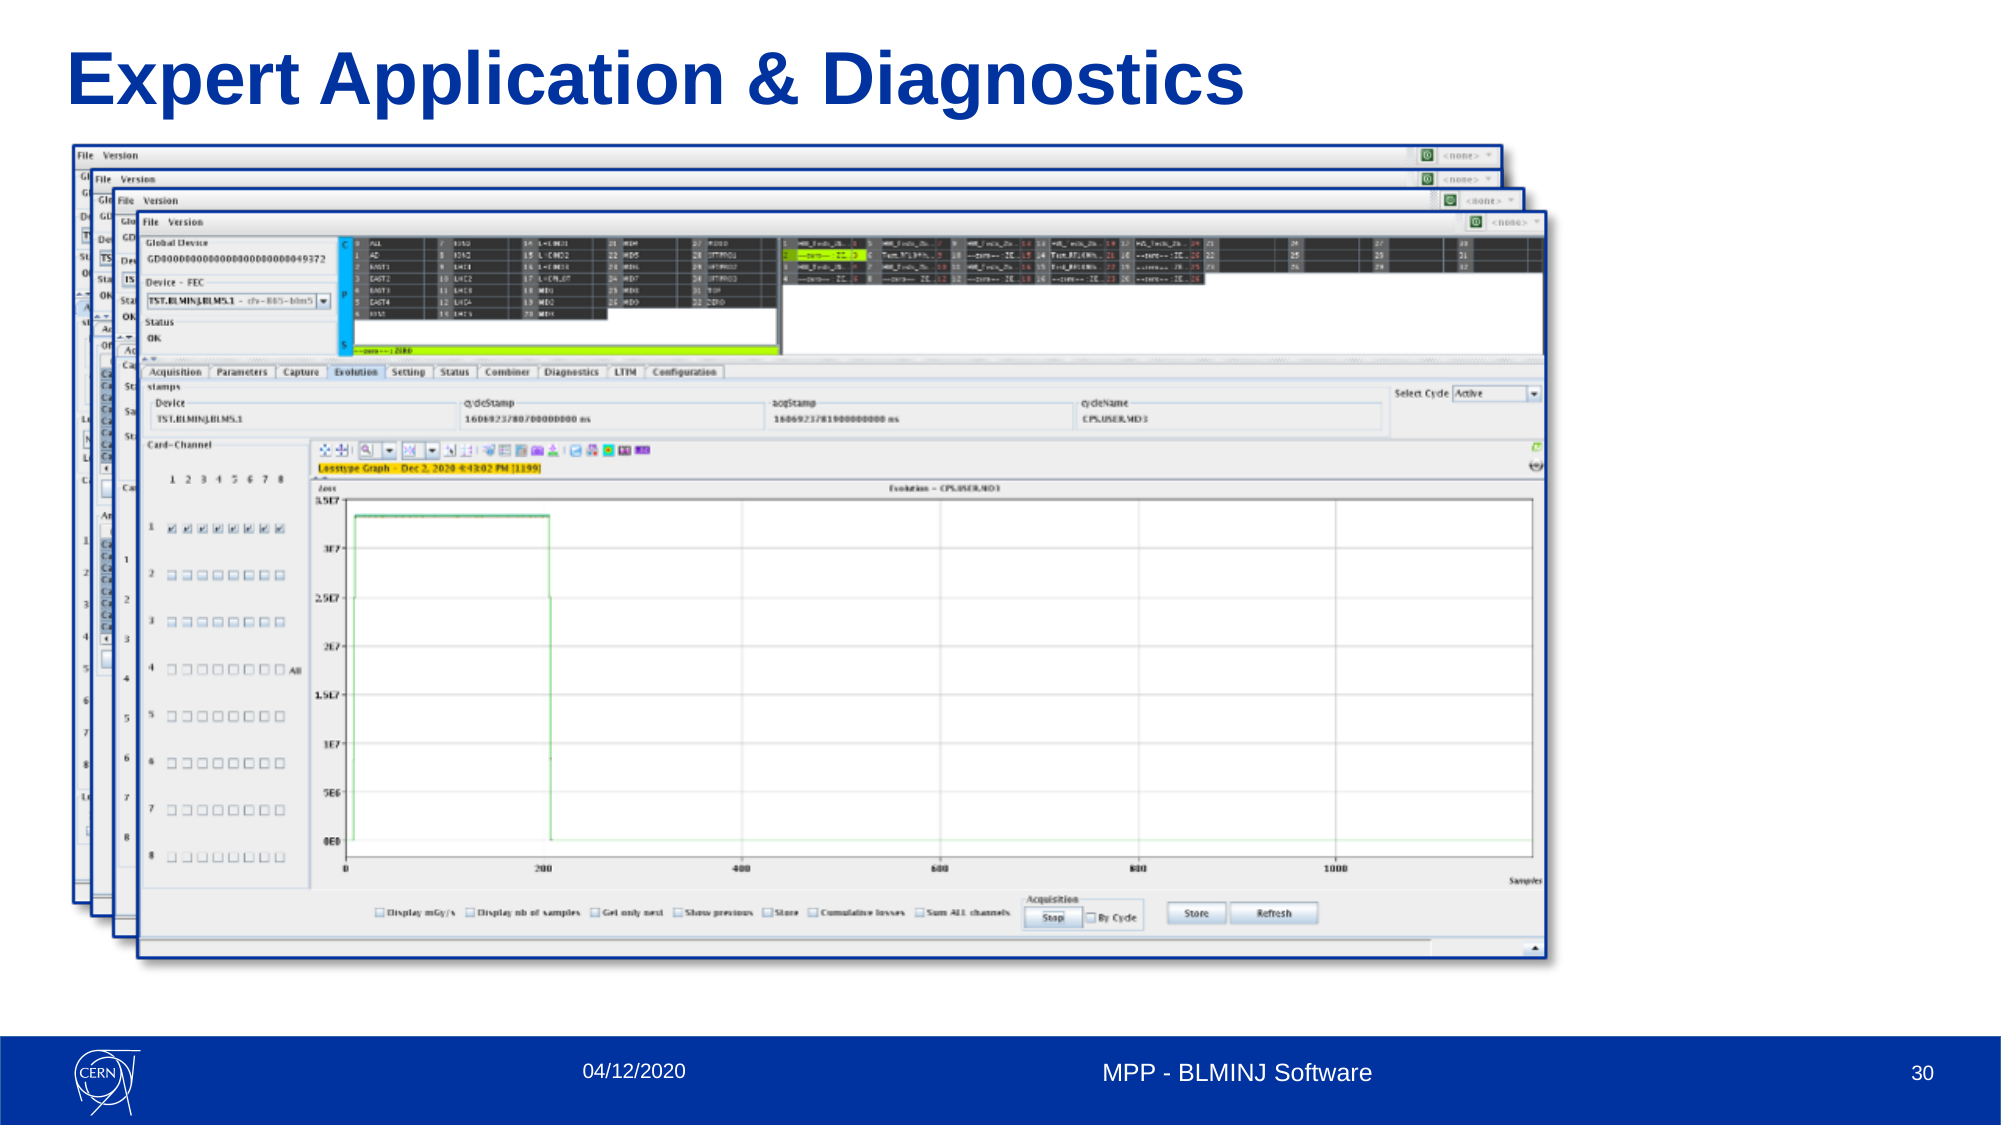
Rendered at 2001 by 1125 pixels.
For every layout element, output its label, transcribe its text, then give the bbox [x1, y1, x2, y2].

slide_number 30 [1822, 1042, 1935, 1103]
slide_number 04/12/2020 [571, 1041, 686, 1102]
picture [1, 1037, 2000, 1125]
footer MPP - BLMINJ Software [698, 1042, 1777, 1103]
picture [66, 138, 1568, 980]
title Expert Application & Diagnostics [66, 44, 1934, 135]
